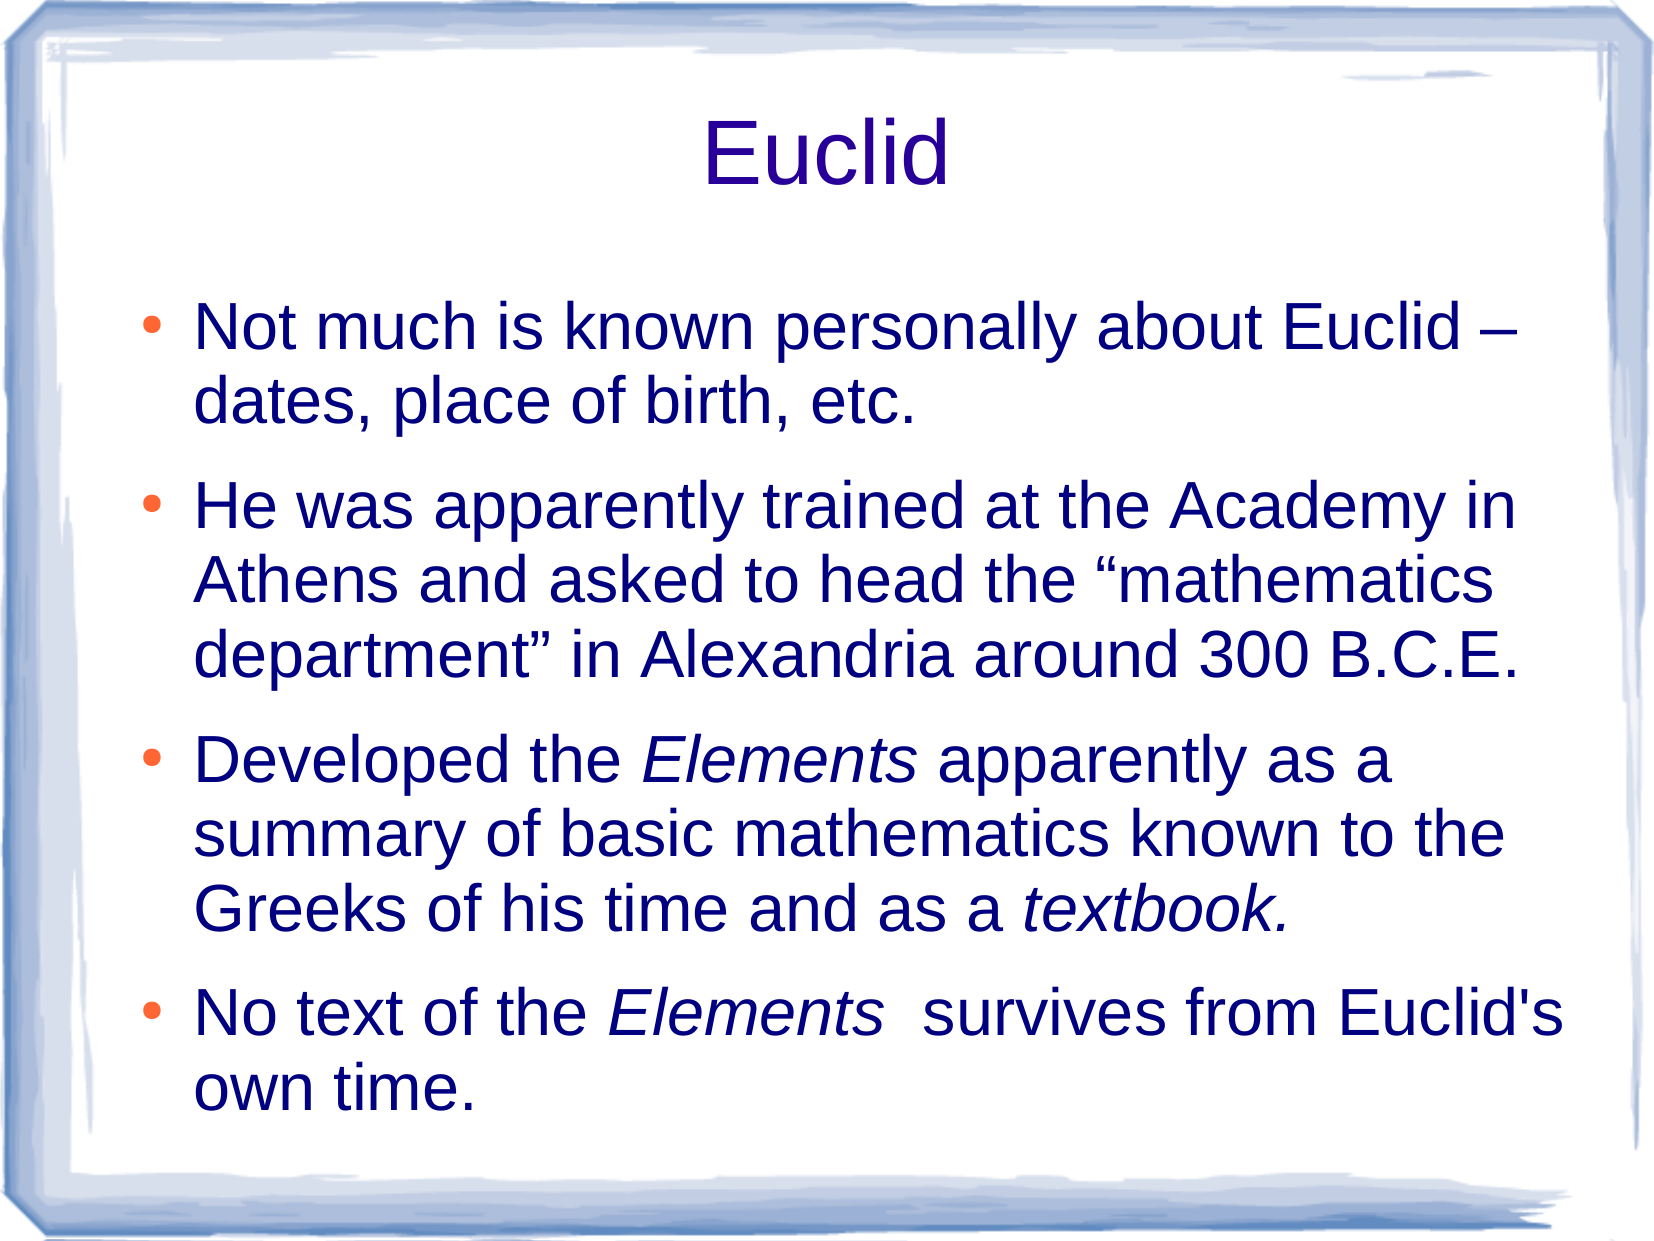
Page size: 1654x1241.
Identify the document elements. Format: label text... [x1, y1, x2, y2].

title Euclid [82, 56, 1571, 250]
list Not much is known personally about Euclid – dates, place of birth, etc. He was apparently trained at the Academy in Athens and asked to head the “mathematics department” in Alexandria around 300 B.C.E. Developed the Elements apparently as a summary of basic mathematics known to the Greeks of his time and as a textbook. No text of the Elements survives from Euclid's own time. [122, 288, 1576, 1126]
picture [0, 0, 1654, 1241]
